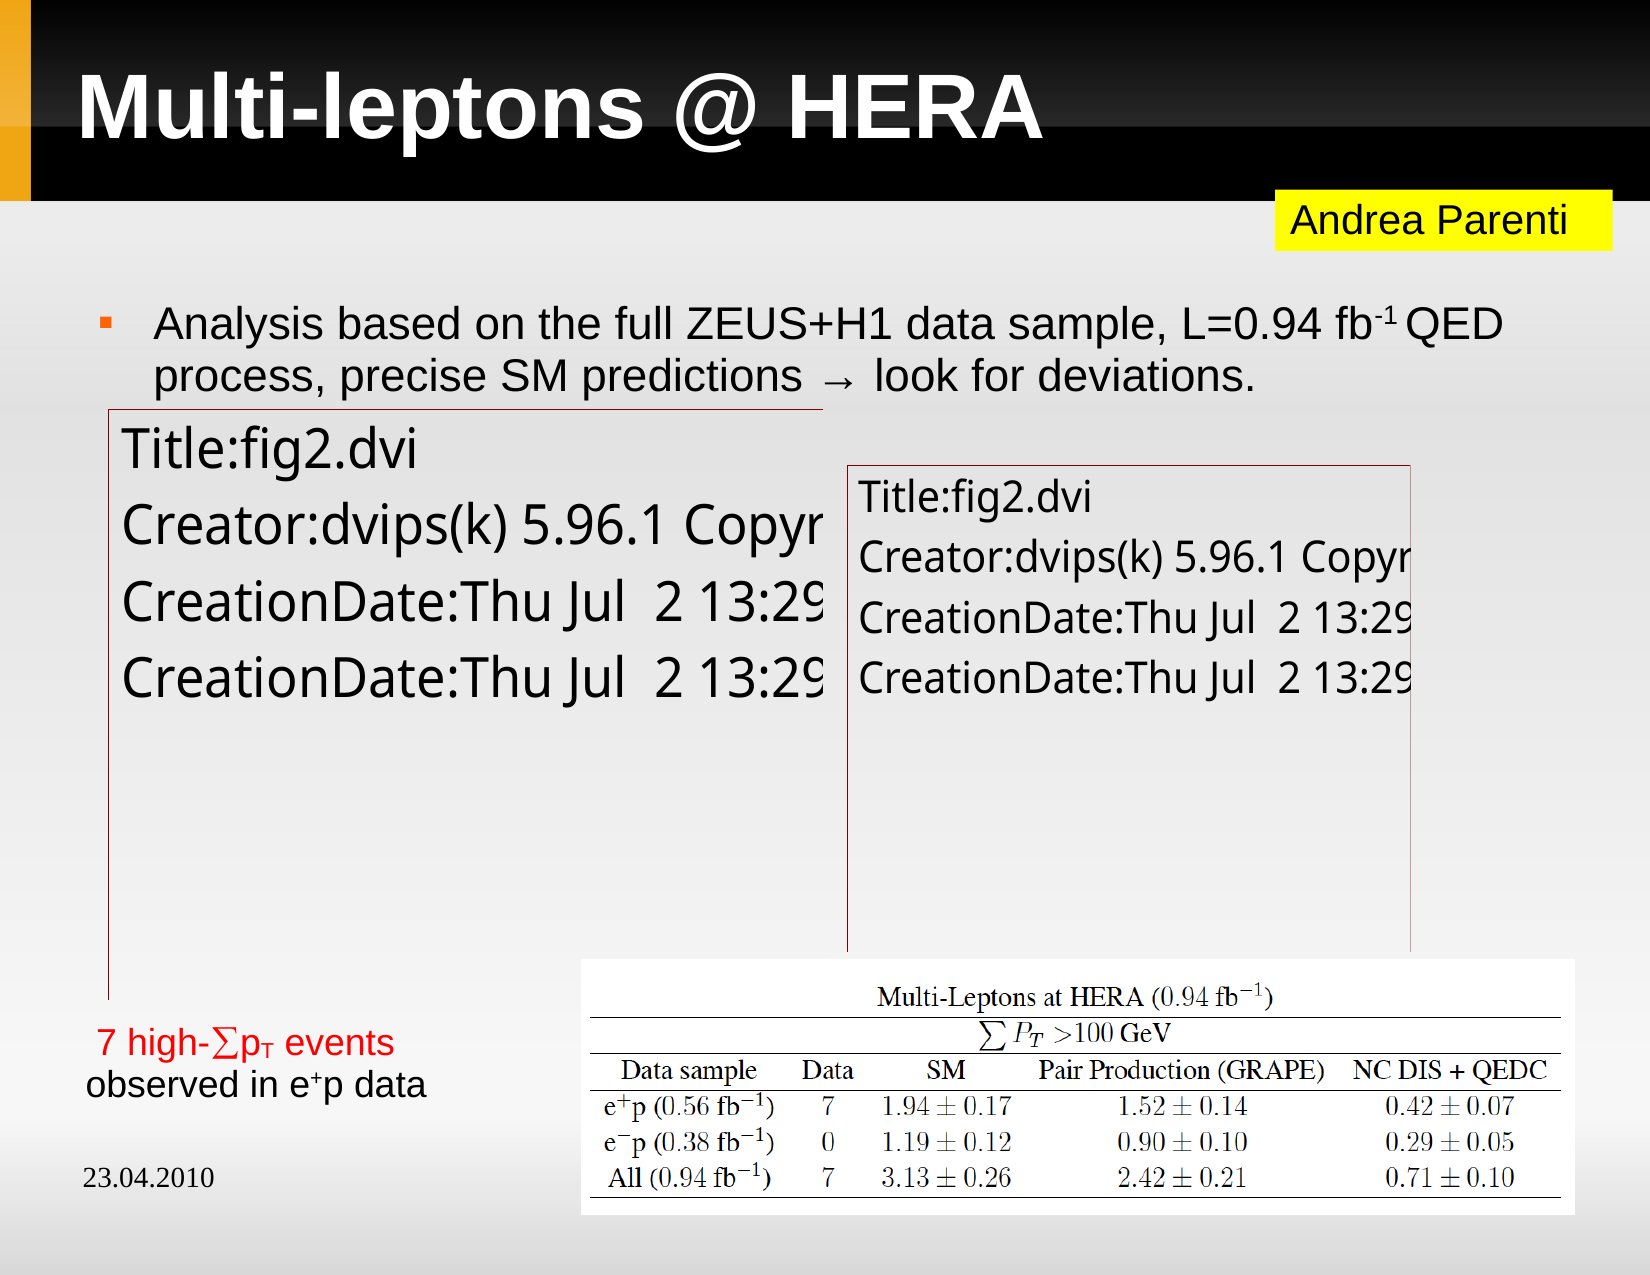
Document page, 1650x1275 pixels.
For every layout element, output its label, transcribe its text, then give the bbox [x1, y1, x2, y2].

title Multi-leptons @ HERA [76, 0, 1562, 214]
picture [0, 0, 1650, 1275]
list Analysis based on the full ZEUS+H1 data sample, L=0.94 fb-1 QED process, precise SM predictions → look for deviations. [82, 298, 1568, 1140]
text_box 7 high-∑pT events observed in e+p data [70, 1014, 559, 1131]
text_box Andrea Parenti [1275, 189, 1613, 251]
